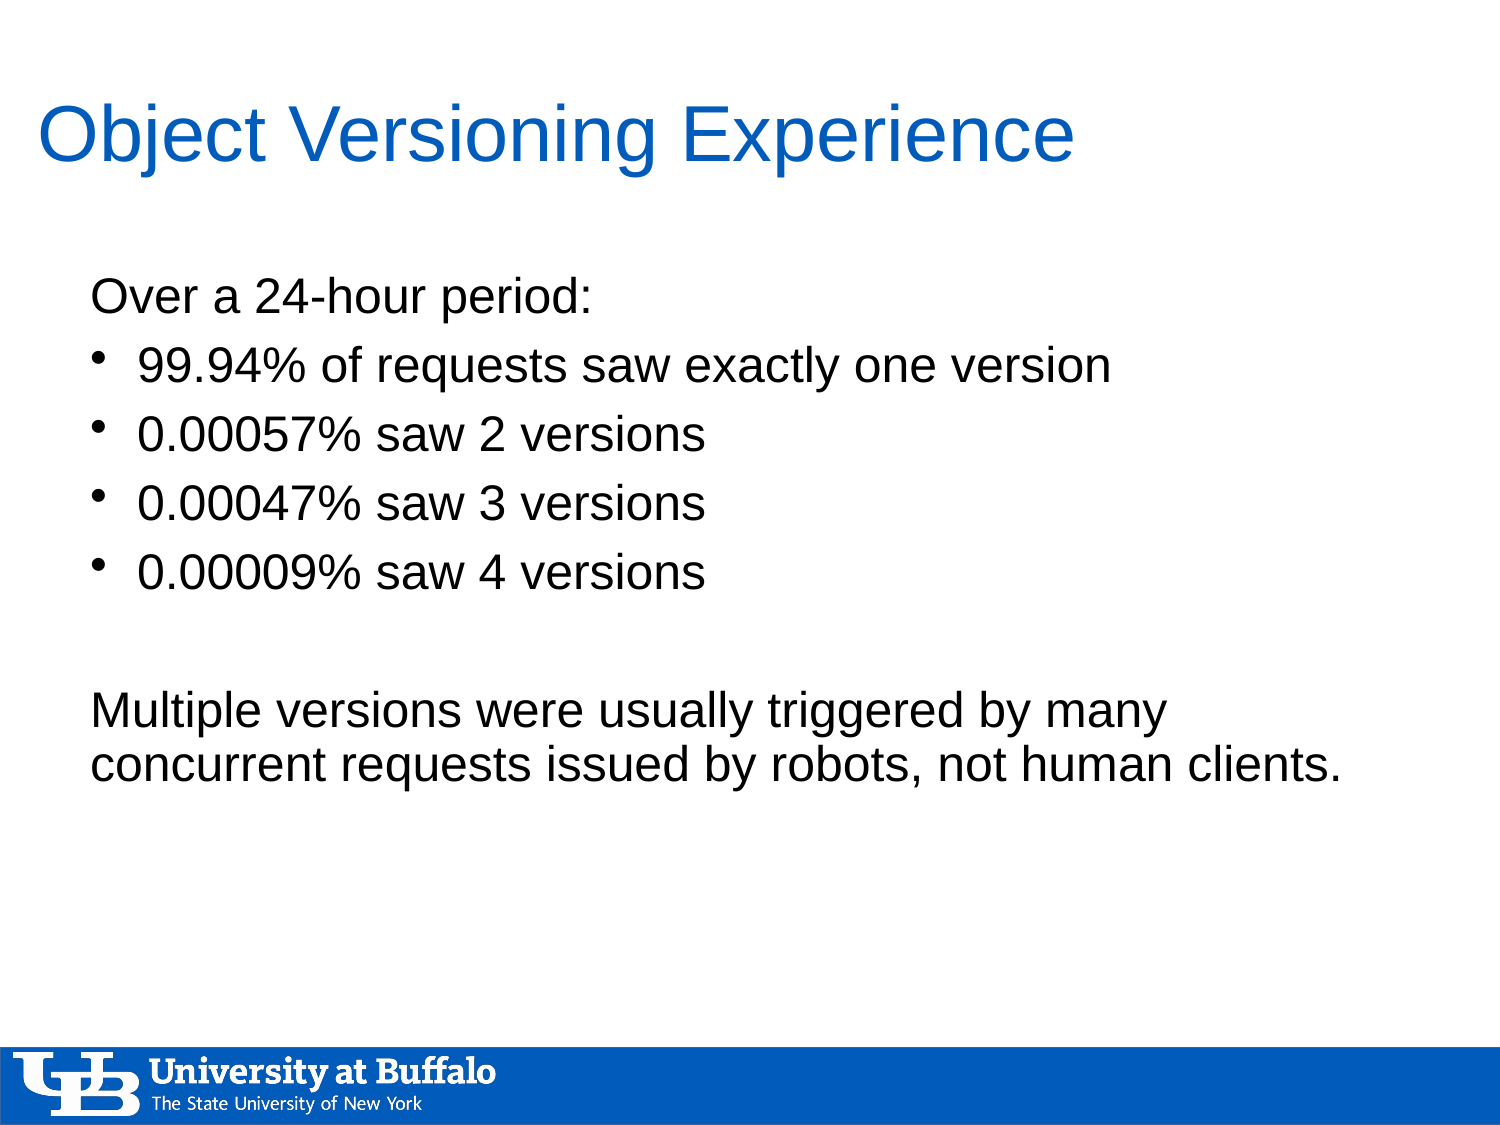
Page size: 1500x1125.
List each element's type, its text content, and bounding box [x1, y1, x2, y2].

title Object Versioning Experience [37, 40, 1388, 228]
picture [13, 1052, 496, 1116]
list Over a 24-hour period: 99.94% of requests saw exactly one version 0.00057% saw 2 versions 0.00047% saw 3 versions 0.00009% saw 4 versions Multiple versions were usually triggered by many concurrent requests issued by robots, not human clients. [75, 263, 1425, 916]
